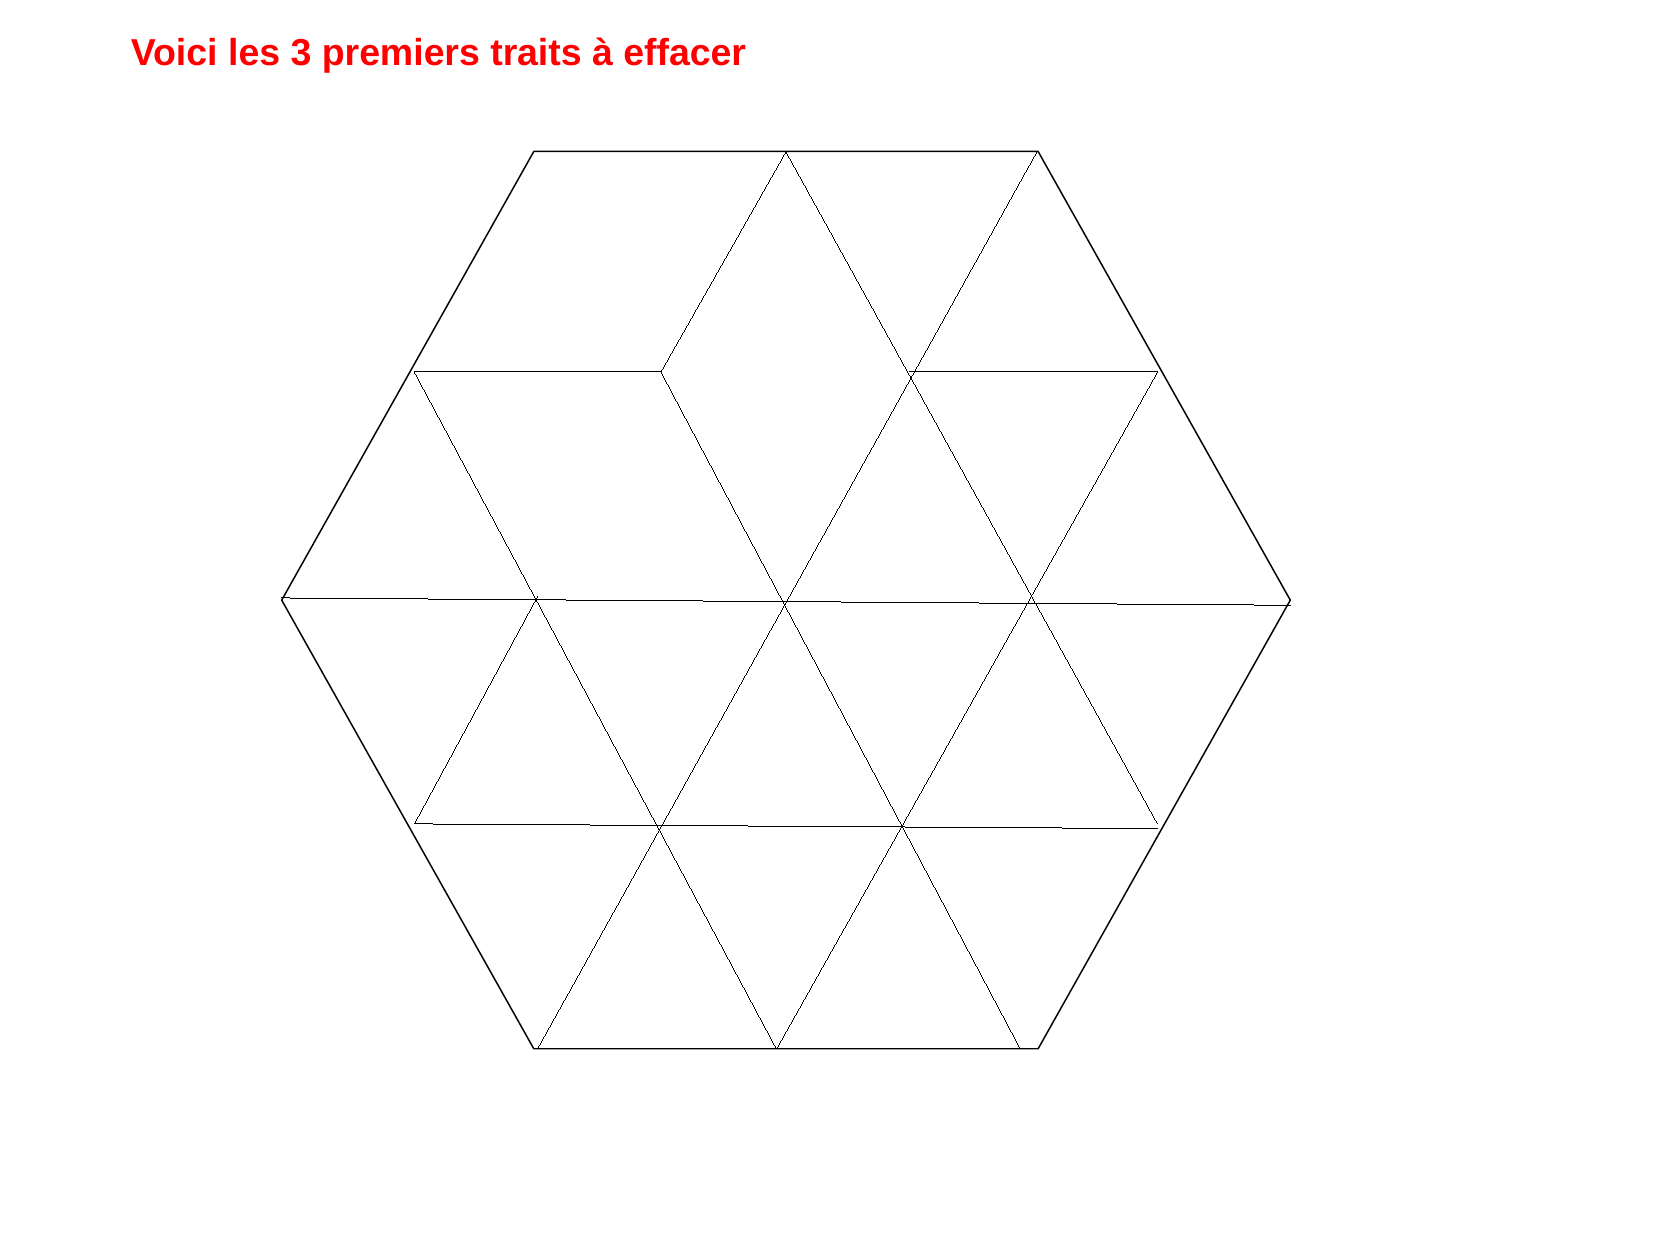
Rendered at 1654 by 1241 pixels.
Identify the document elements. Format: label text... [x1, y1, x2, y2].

text_box Voici les 3 premiers traits à effacer [115, 23, 1523, 123]
